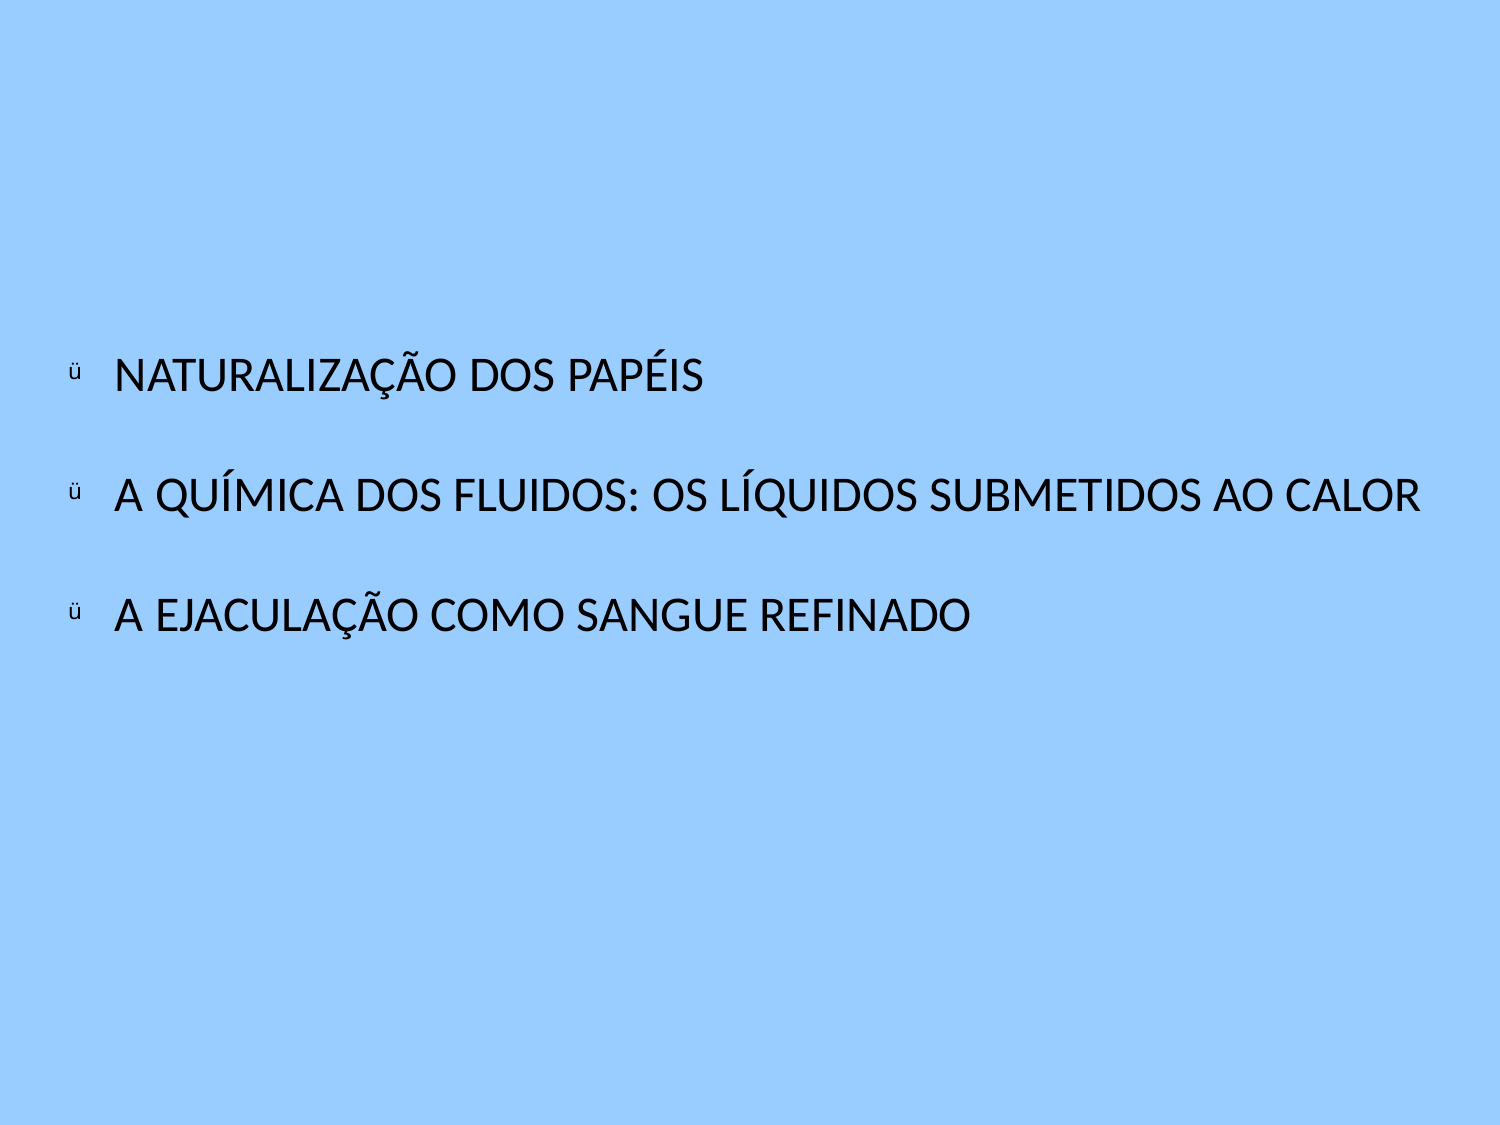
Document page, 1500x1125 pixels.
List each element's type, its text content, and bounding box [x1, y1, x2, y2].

text_box NATURALIZAÇÃO DOS PAPÉIS A QUÍMICA DOS FLUIDOS: OS LÍQUIDOS SUBMETIDOS AO CALOR A EJACULAÇÃO COMO SANGUE REFINADO [53, 326, 1471, 649]
